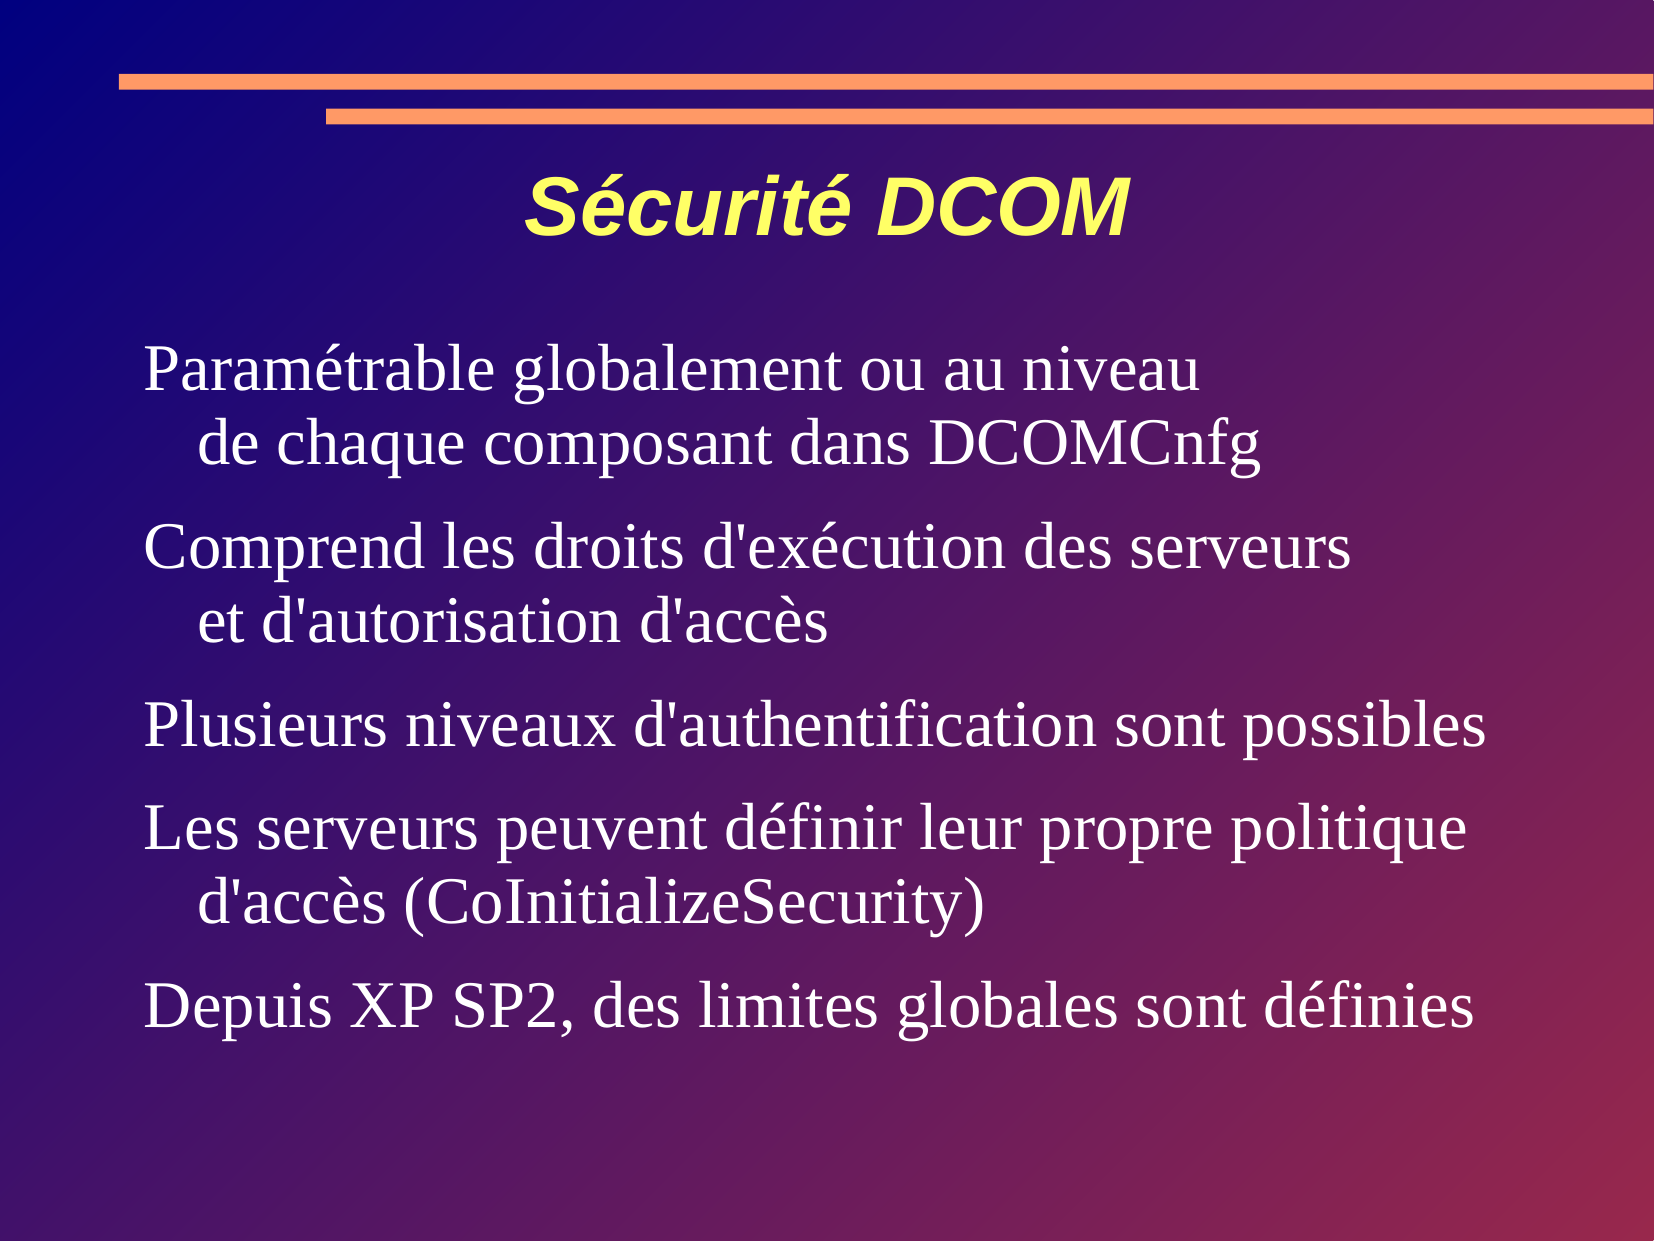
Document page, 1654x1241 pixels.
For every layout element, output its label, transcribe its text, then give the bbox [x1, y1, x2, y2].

title Sécurité DCOM [121, 102, 1534, 311]
list Paramétrable globalement ou au niveau de chaque composant dans DCOMCnfg Comprend les droits d'exécution des serveurs et d'autorisation d'accès Plusieurs niveaux d'authentification sont possibles Les serveurs peuvent définir leur propre politique d'accès (CoInitializeSecurity) Depuis XP SP2, des limites globales sont définies [126, 331, 1586, 1173]
